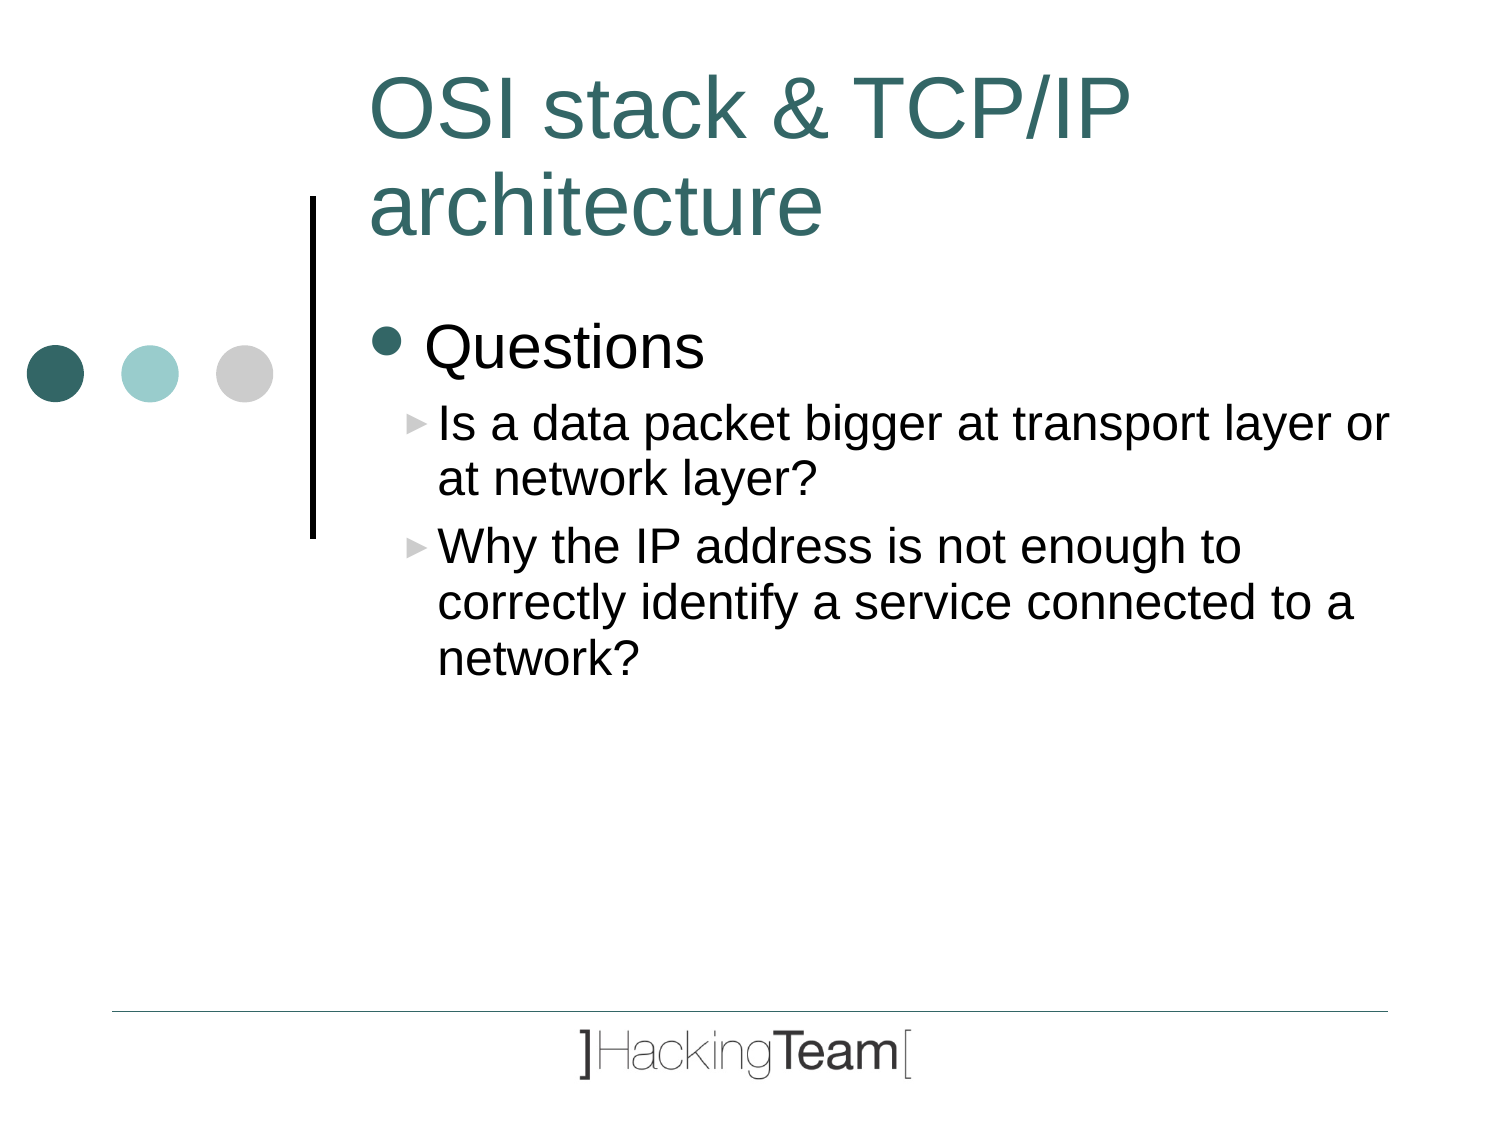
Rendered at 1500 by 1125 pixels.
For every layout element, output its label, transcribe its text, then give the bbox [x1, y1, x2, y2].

title OSI stack & TCP/IP architecture [249, 38, 1401, 275]
list Questions Is a data packet bigger at transport layer or at network layer? Why the IP address is not enough to correctly identify a service connected to a network? [249, 312, 1401, 1041]
picture [574, 1041, 916, 1084]
